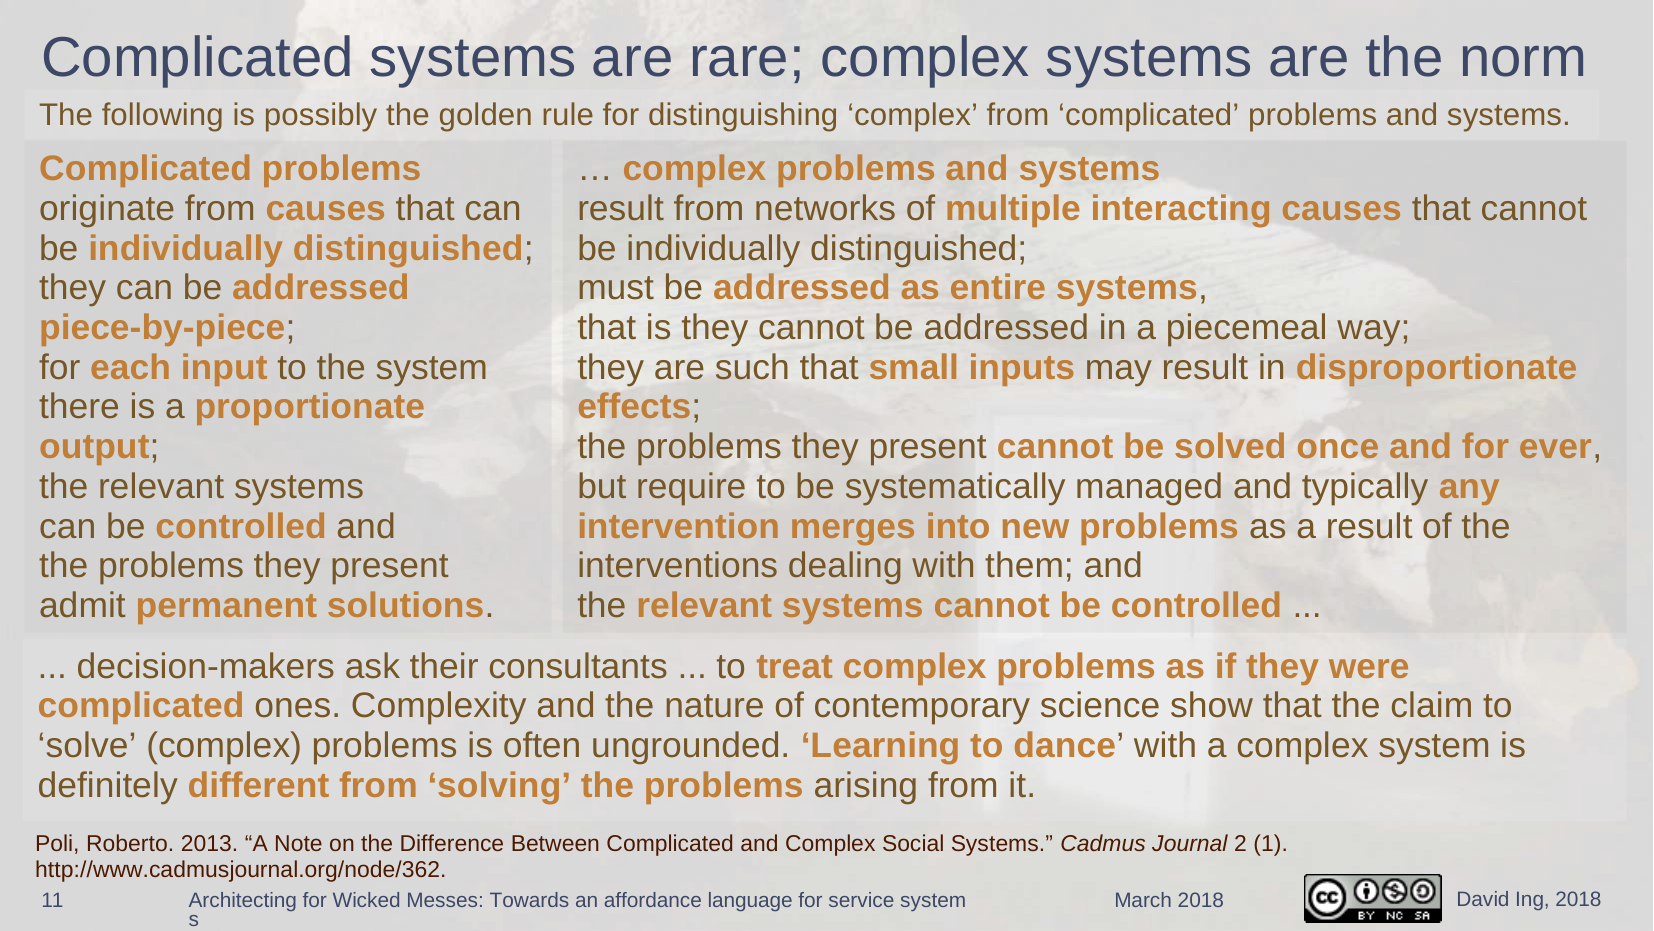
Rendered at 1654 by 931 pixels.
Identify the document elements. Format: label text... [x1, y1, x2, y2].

title Complicated systems are rare; complex systems are the norm [41, 30, 1613, 126]
text_box Complicated problems originate from causes that can be individually distinguished; they can be ad­dress­­ed piece-by-piece; for each input to the system there is a proportionate output; the relevant systems can be controlled and the problems they present admit permanent solutions. [24, 140, 552, 633]
text_box … complex problems and systems result from networks of multiple interacting causes that cannot be individually distinguished; must be addressed as entire systems, that is they cannot be addressed in a piecemeal way; they are such that small inputs may result in disproportionate effects; the problems they present cannot be solved once and for ever, but require to be systematically managed and typically any intervention merges into new problems as a result of the interventions dealing with them; and the relevant systems cannot be controlled ... [562, 140, 1627, 633]
text_box The following is possibly the golden rule for distinguishing ‘complex’ from ‘complicated’ problems and systems. [24, 89, 1600, 139]
text_box Solving for the optimal Problem solution involves analysis, research employing quantitative methods seeking optimal outcomes. Unfortunately, as conditions change, problems frequently do not remain solved or resolved but reappear, and usually in more complex forms. Furthermore, every solution and resolution generates new problems, ones that tend to be more complex than the ones solved or resolved. [0, 0, 1653, 931]
text_box Poli, Roberto. 2013. “A Note on the Difference Between Complicated and Complex Social Systems.” Cadmus Journal 2 (1). http://www.cadmusjournal.org/node/362. [20, 823, 1552, 890]
picture [1304, 890, 1442, 923]
text_box ... decision-makers ask their consultants ... to treat complex problems as if they were complicated ones. Complexity and the nature of contemporary science show that the claim to ‘solve’ (complex) problems is often ungrounded. ‘Learning to dance’ with a complex system is definitely different from ‘solving’ the problems arising from it. [23, 638, 1627, 822]
